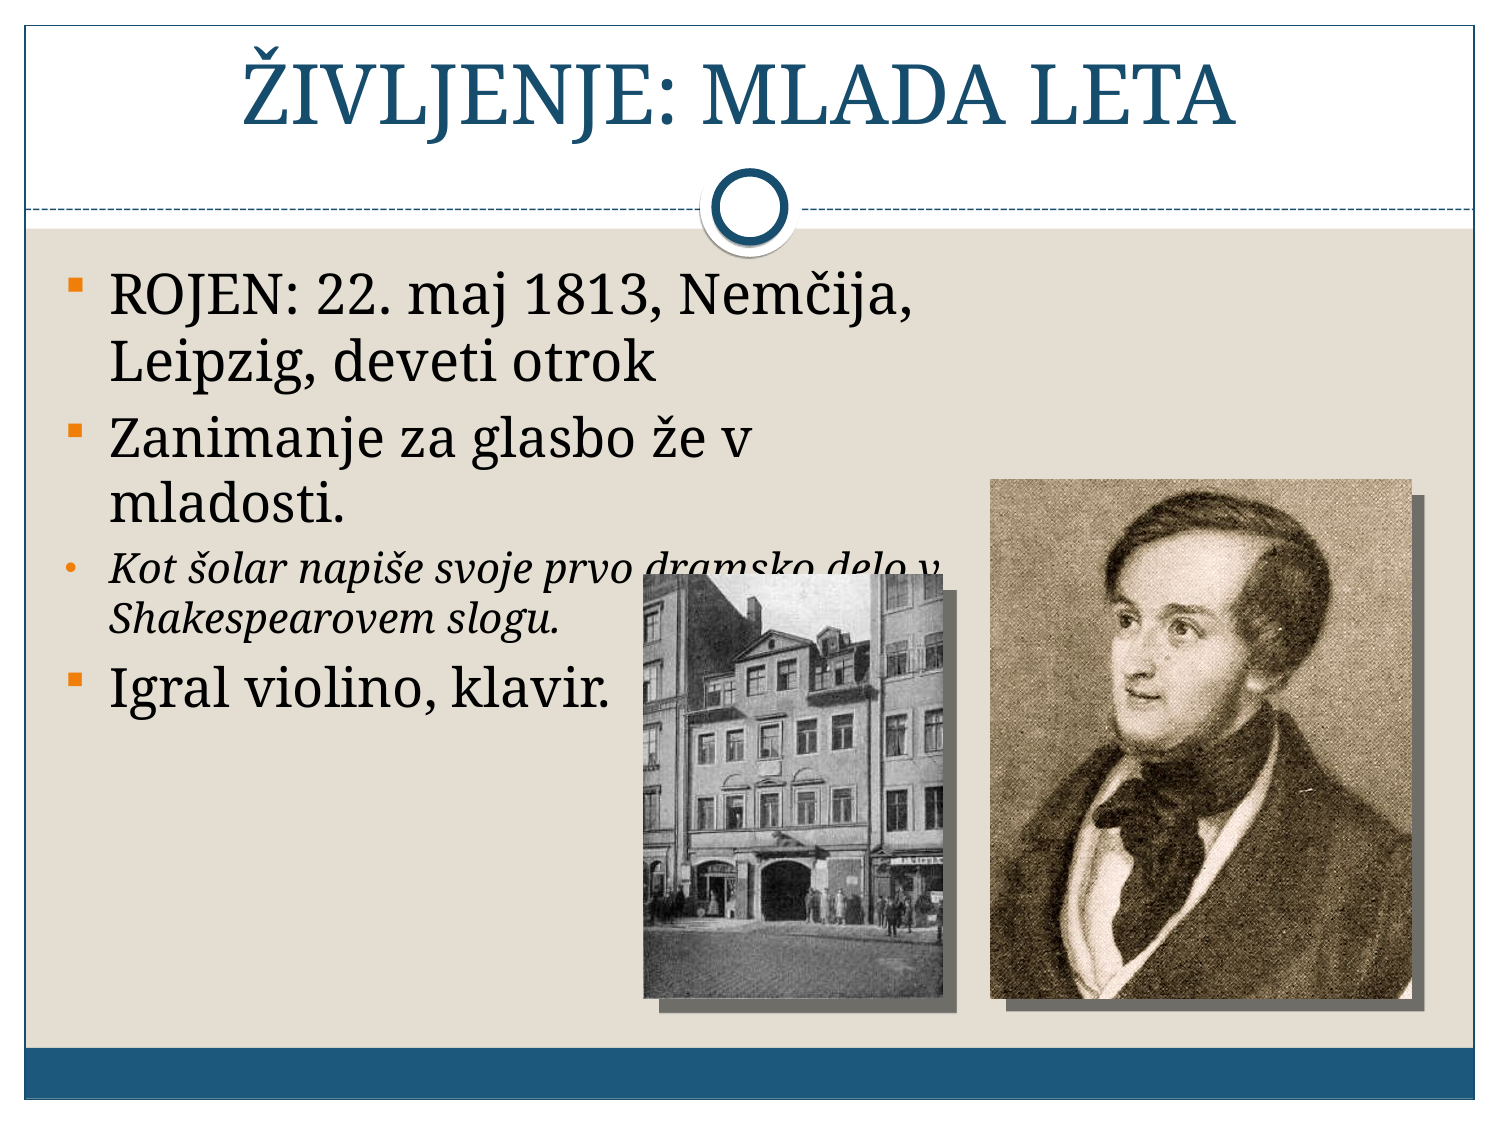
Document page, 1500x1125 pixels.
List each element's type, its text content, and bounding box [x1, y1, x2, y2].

title ŽIVLJENJE: MLADA LETA [0, 19, 1500, 149]
picture [643, 574, 943, 999]
list ROJEN: 22. maj 1813, Nemčija, Leipzig, deveti otrok Zanimanje za glasbo že v mladosti. Kot šolar napiše svoje prvo dramsko delo v Shakespearovem slogu. Igral violino, klavir. [49, 250, 1010, 1001]
picture [990, 479, 1412, 999]
